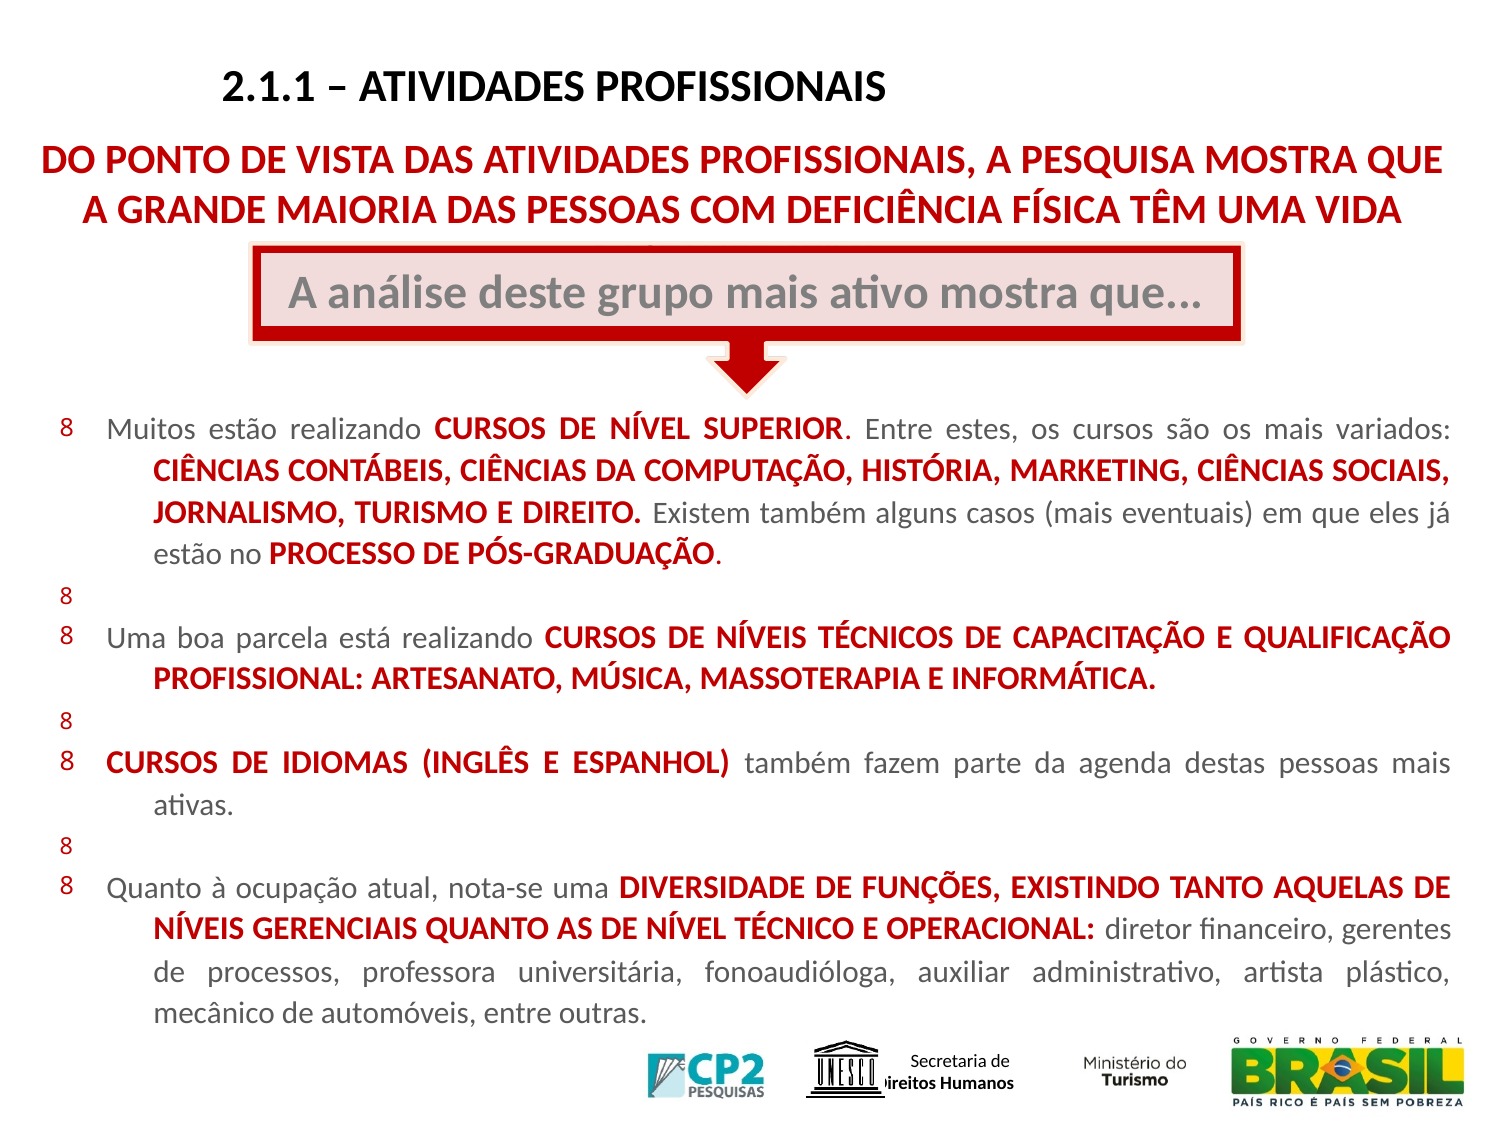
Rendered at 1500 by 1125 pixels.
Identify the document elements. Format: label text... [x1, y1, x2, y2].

text_box Do ponto de vista das atividades profissionais, a pesquisa mostra que a grande maioria das pessoas com deficiência física têm uma vida bastante ativa. [18, 124, 1467, 289]
text_box Muitos estão realizando cursos de nível superior. Entre estes, os cursos são os mais variados: ciências contábeis, ciências da computação, história, marketing, ciências sociais, jornalismo, turismo e direito. Existem também alguns casos (mais eventuais) em que eles já estão no processo de pós-graduação. Uma boa parcela está realizando cursos de níveis técnicos de capacitação e qualificação profissional: artesanato, música, massoterapia e informática. Cursos de idiomas (inglês e espanhol) também fazem parte da agenda destas pessoas mais ativas. Quanto à ocupação atual, nota-se uma diversidade de funções, existindo tanto aquelas de níveis gerenciais quanto as de nível técnico e operacional: diretor financeiro, gerentes de processos, professora universitária, fonoaudióloga, auxiliar administrativo, artista plástico, mecânico de automóveis, entre outras. [45, 397, 1467, 1038]
text_box A análise deste grupo mais ativo mostra que... [261, 253, 1233, 326]
text_box 2.1.1 – Atividades profissionais [207, 48, 1270, 118]
text_box [250, 289, 1243, 397]
